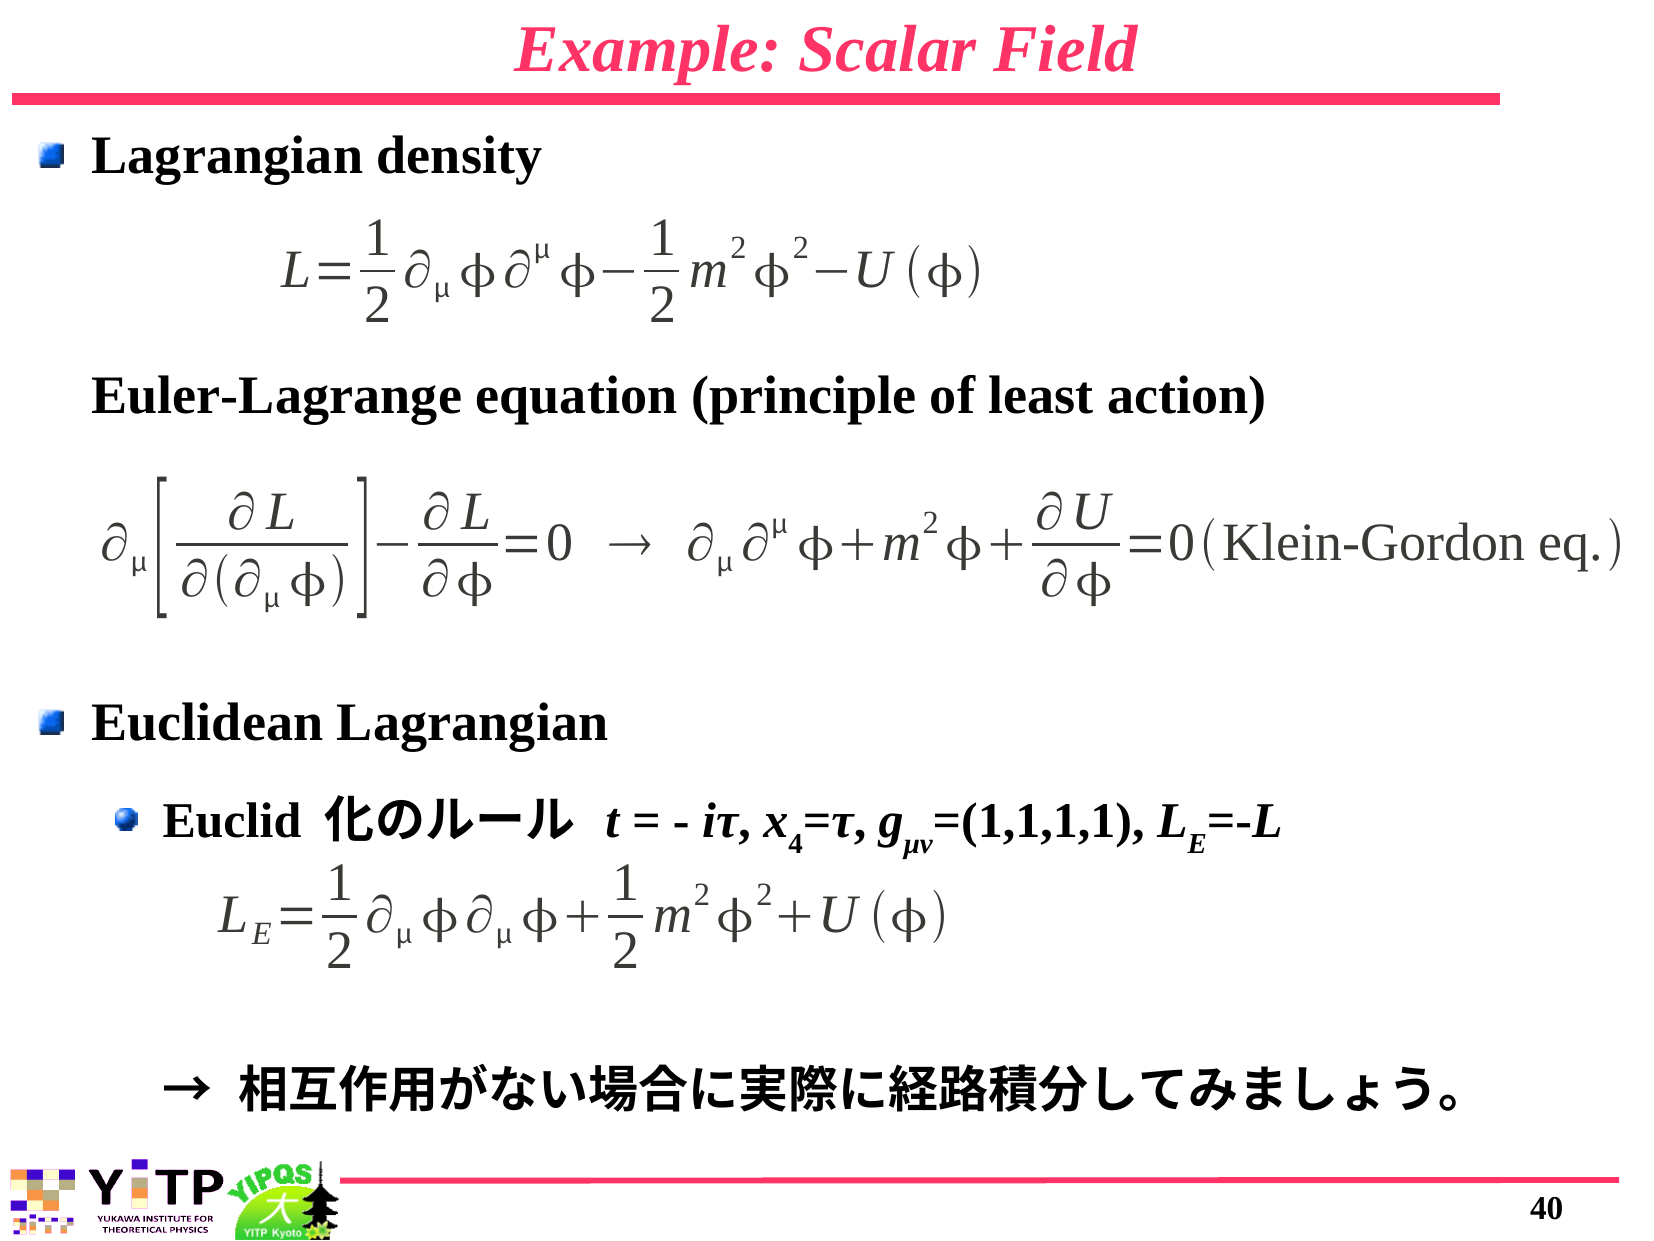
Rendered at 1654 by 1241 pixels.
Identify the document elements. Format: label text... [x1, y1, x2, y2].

chart [94, 474, 1630, 621]
picture [0, 1154, 340, 1241]
list Lagrangian density Euler-Lagrange equation (principle of least action) Euclidean Lagrangian Euclid 化のルール t = - iτ, x4=τ, gμν=(1,1,1,1), LE=-L → 相互作用がない場合に実際に経路積分してみましょう。 [20, 124, 1621, 1137]
chart [208, 852, 955, 981]
chart [271, 207, 990, 335]
title Example: Scalar Field [0, 0, 1654, 99]
